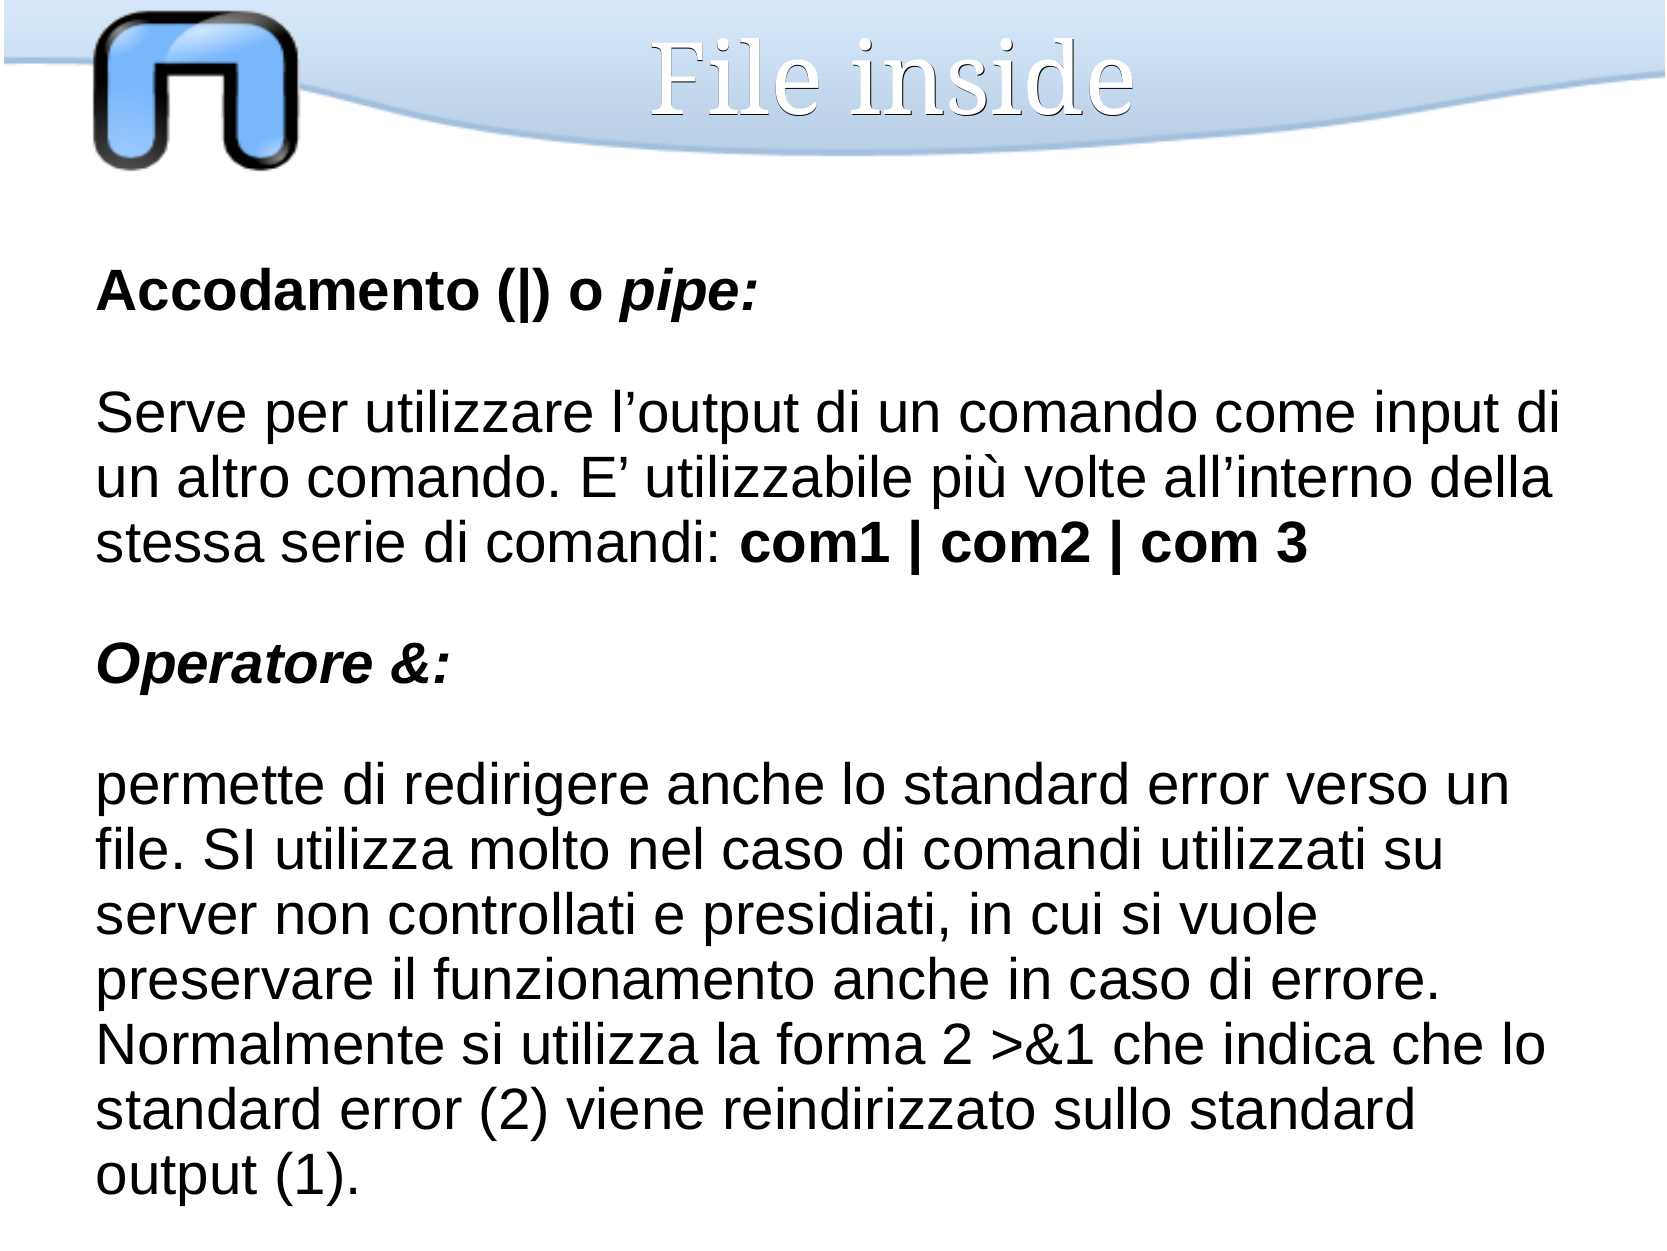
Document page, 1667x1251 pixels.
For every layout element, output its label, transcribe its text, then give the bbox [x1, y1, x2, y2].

text_box File inside [373, 0, 1497, 159]
picture [0, 0, 1667, 1251]
list Accodamento (|) o pipe: Serve per utilizzare l’output di un comando come input di un altro comando. E’ utilizzabile più volte all’interno della stessa serie di comandi: com1 | com2 | com 3 Operatore &: permette di redirigere anche lo standard error verso un file. SI utilizza molto nel caso di comandi utilizzati su server non controllati e presidiati, in cui si vuole preservare il funzionamento anche in caso di errore. Normalmente si utilizza la forma 2 >&1 che indica che lo standard error (2) viene reindirizzato sullo standard output (1). [95, 258, 1591, 1208]
